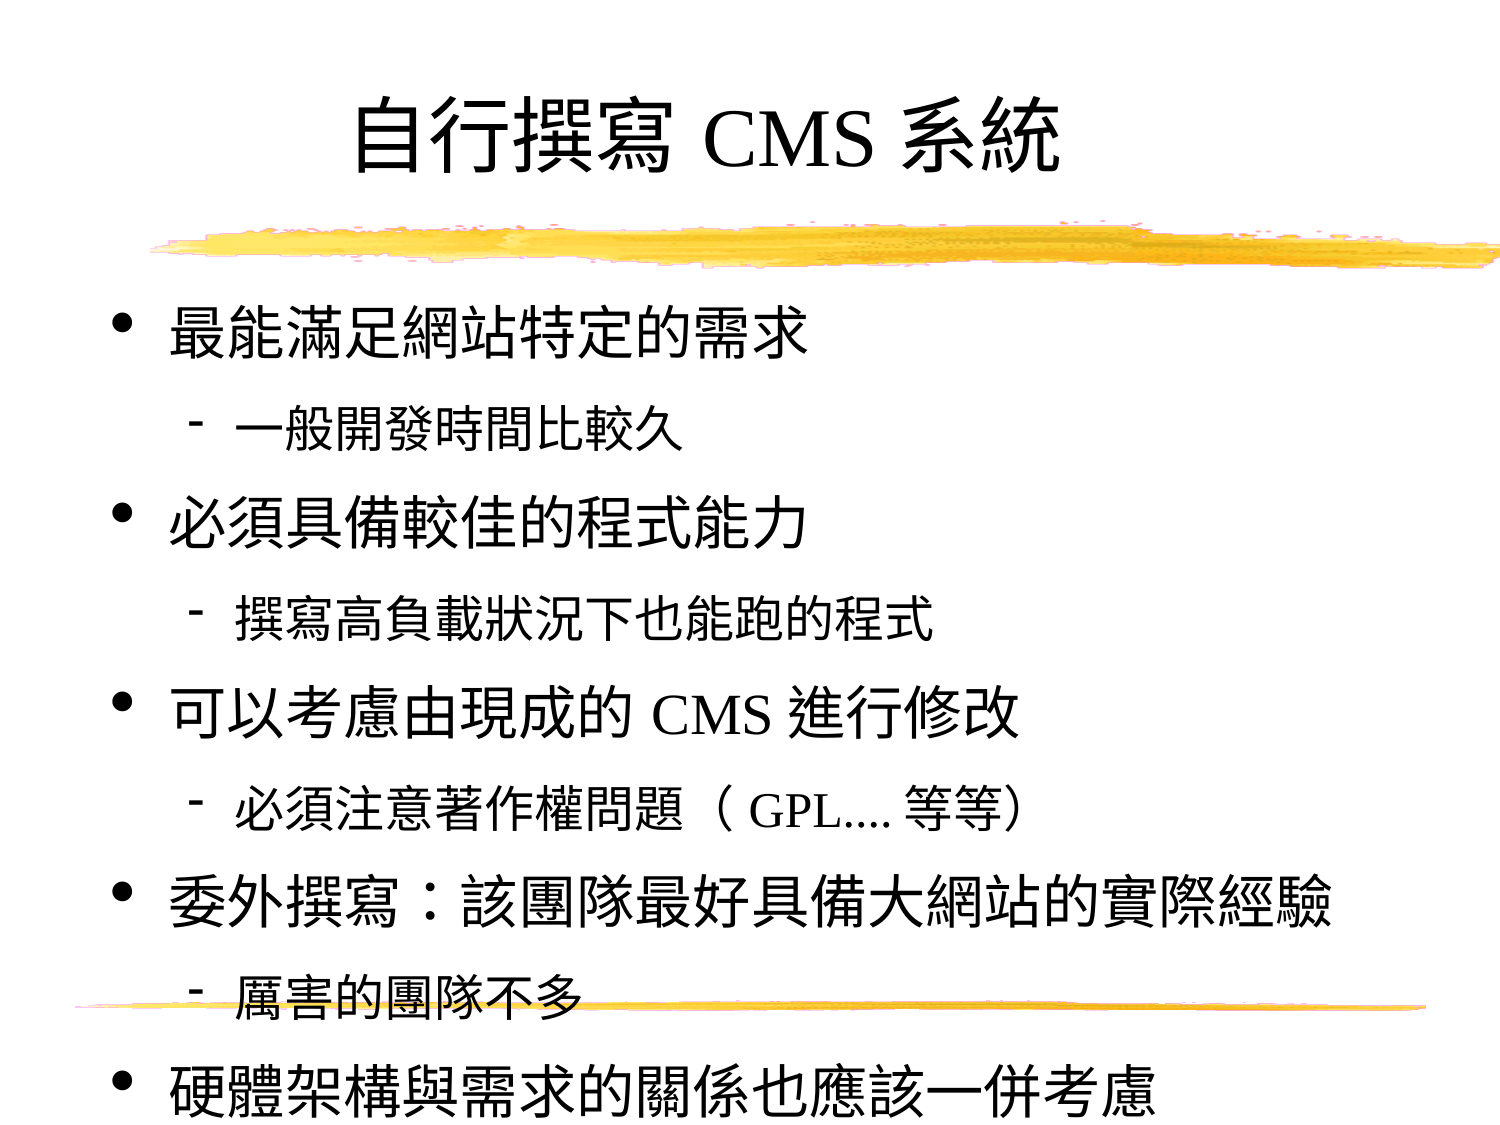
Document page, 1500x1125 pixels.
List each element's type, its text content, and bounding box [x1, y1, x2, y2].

picture [456, 1005, 468, 1013]
picture [342, 1004, 352, 1011]
picture [379, 1004, 389, 1013]
picture [356, 1004, 376, 1013]
picture [150, 215, 1500, 279]
picture [264, 1004, 338, 1013]
picture [264, 1008, 275, 1013]
picture [429, 1004, 438, 1013]
picture [242, 1004, 247, 1013]
list 最能滿足網站特定的需求 一般開發時間比較久 必須具備較佳的程式能力 撰寫高負載狀況下也能跑的程式 可以考慮由現成的CMS進行修改 必須注意著作權問題（GPL....等等） 委外撰寫：該團隊最好具備大網站的實際經驗 厲害的團隊不多 硬體架構與需求的關係也應該一併考慮 [112, 287, 1388, 1004]
picture [471, 1004, 480, 1013]
picture [392, 1004, 414, 1013]
picture [441, 1004, 463, 1013]
picture [298, 1009, 321, 1013]
picture [416, 1004, 426, 1013]
picture [567, 999, 1426, 1013]
picture [75, 999, 240, 1013]
picture [511, 1004, 563, 1013]
picture [478, 1004, 507, 1013]
picture [250, 1008, 261, 1013]
title 自行撰寫CMS系統 [66, 30, 1342, 231]
picture [561, 1004, 571, 1008]
